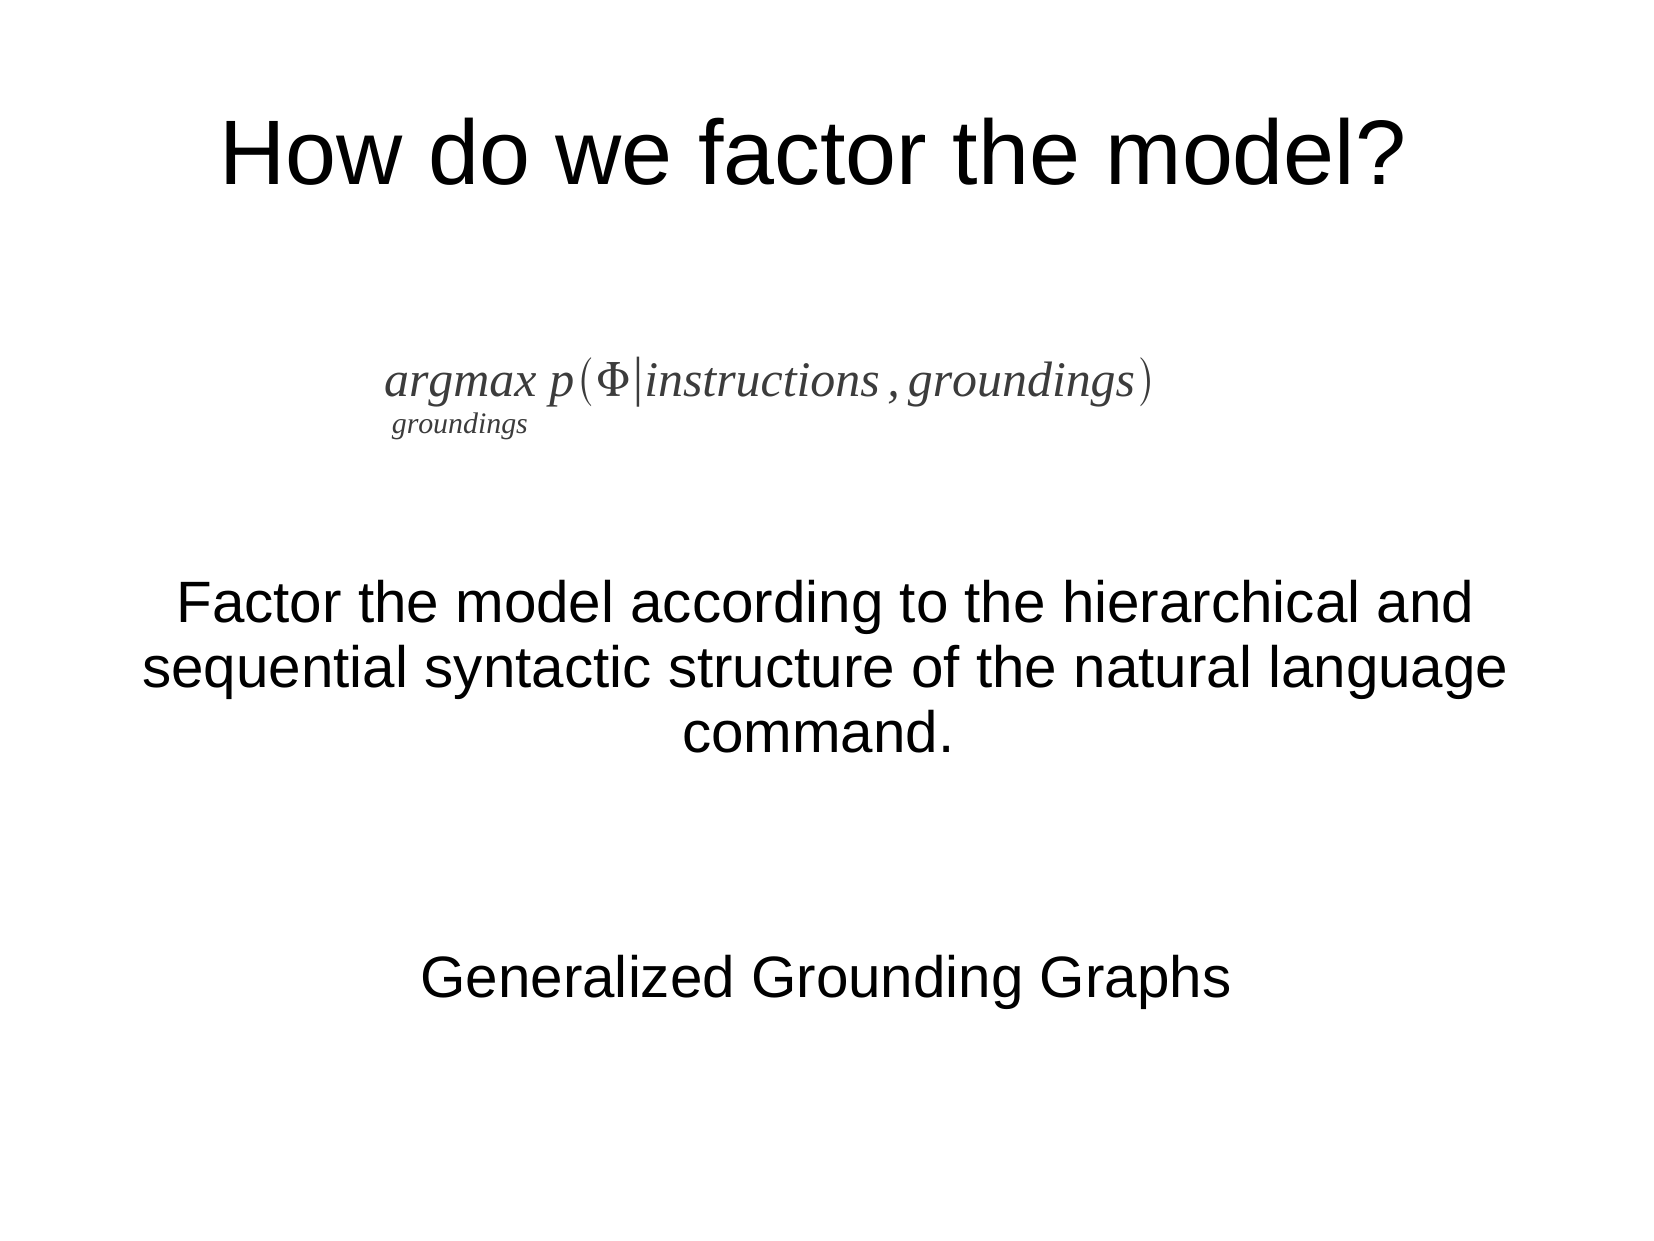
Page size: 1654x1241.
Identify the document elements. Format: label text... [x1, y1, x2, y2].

title How do we factor the model? [82, 56, 1571, 250]
text_box Factor the model according to the hierarchical and sequential syntactic structure of the natural language command. [58, 562, 1595, 773]
chart [376, 352, 1161, 441]
text_box Generalized Grounding Graphs [338, 937, 1314, 1018]
